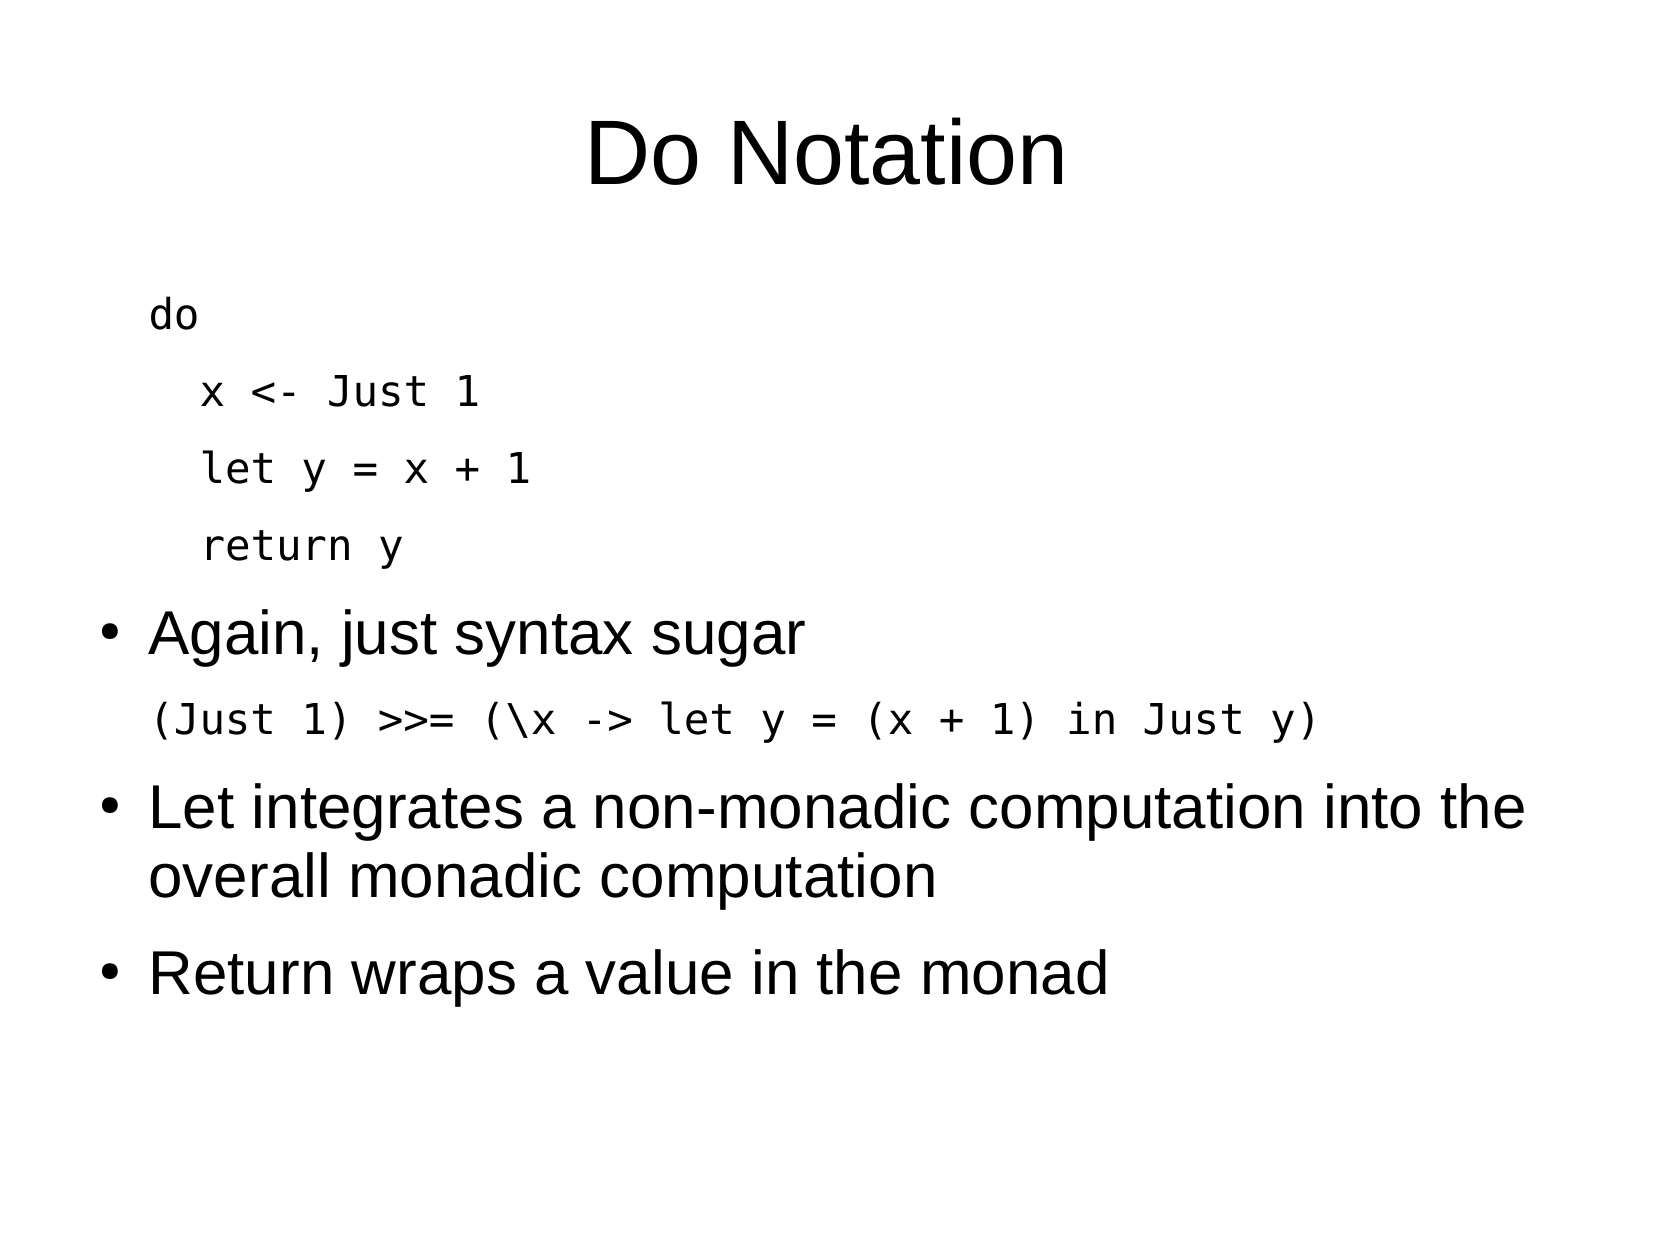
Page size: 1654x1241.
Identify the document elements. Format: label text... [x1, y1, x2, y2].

list do x <- Just 1 let y = x + 1 return y Again, just syntax sugar (Just 1) >>= (\x -> let y = (x + 1) in Just y) Let integrates a non-monadic computation into the overall monadic computation Return wraps a value in the monad [82, 290, 1571, 1010]
title Do Notation [82, 49, 1571, 257]
